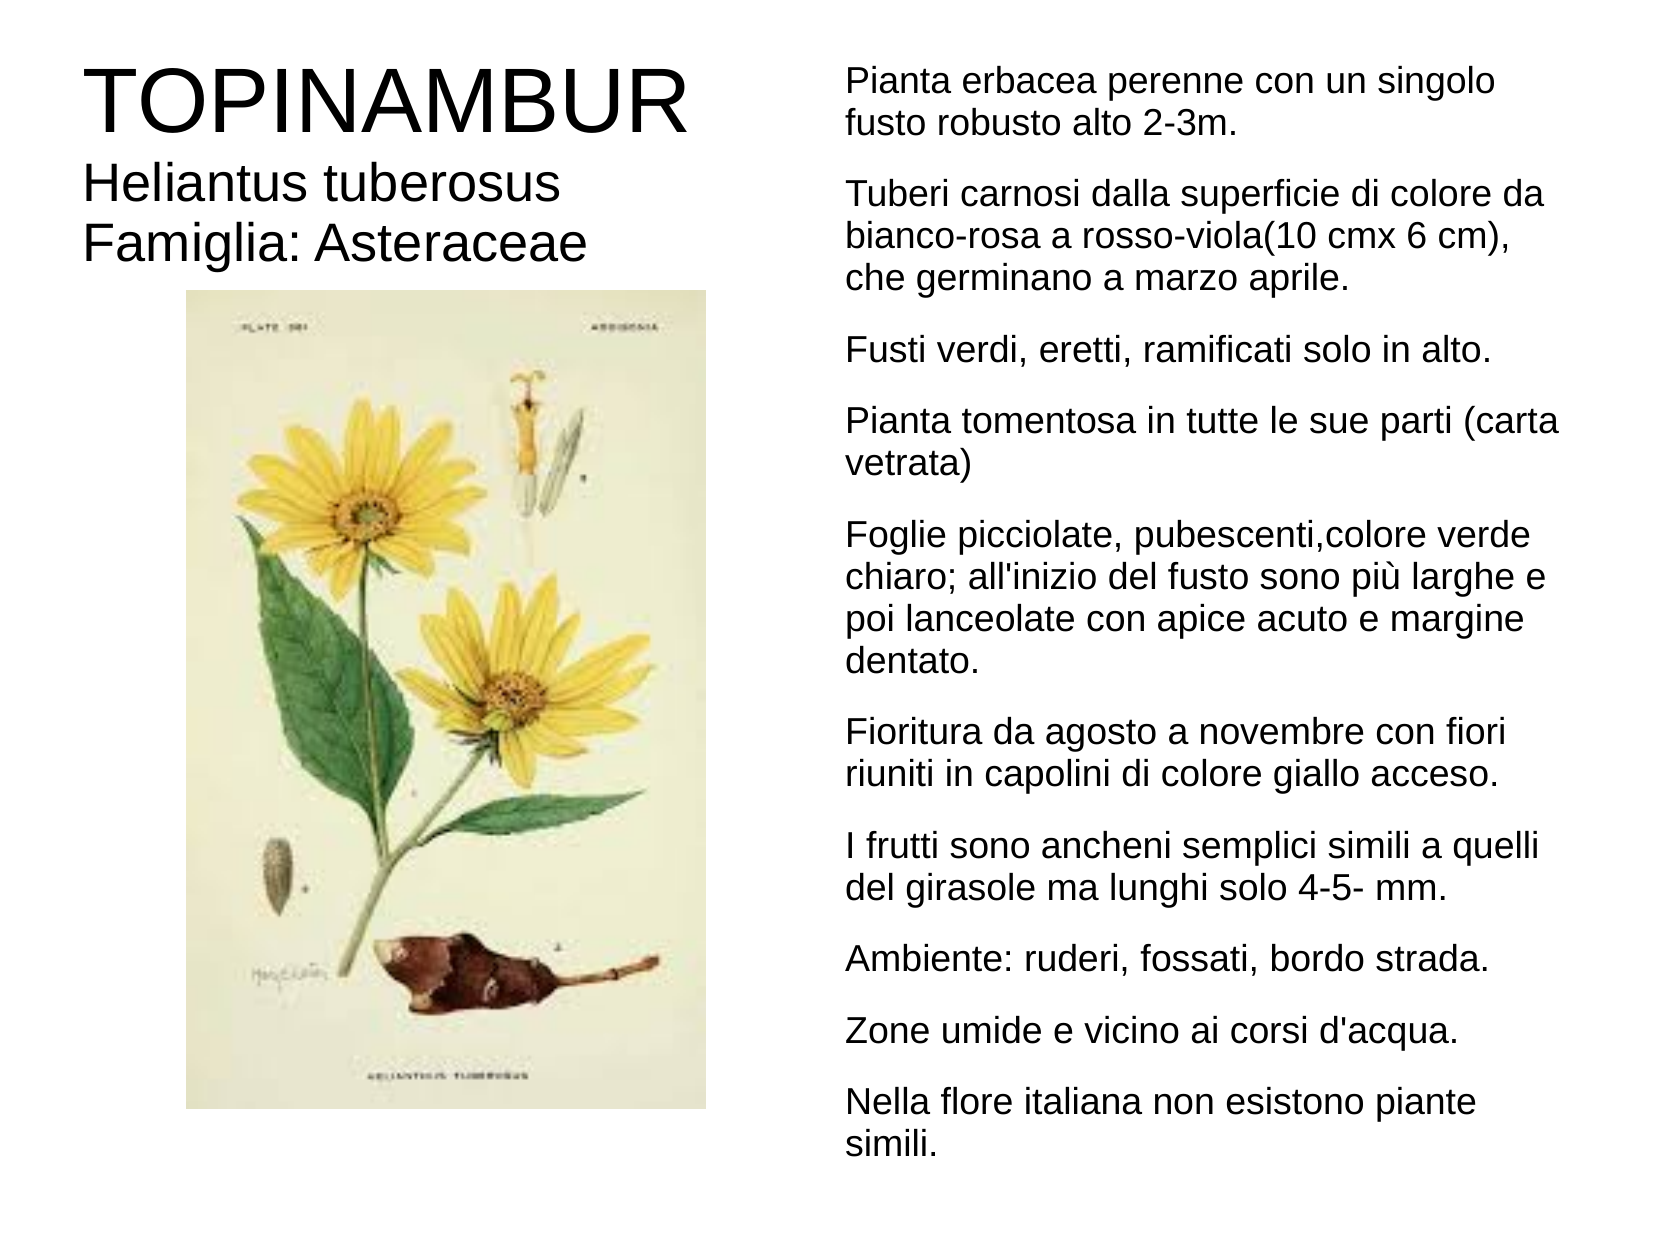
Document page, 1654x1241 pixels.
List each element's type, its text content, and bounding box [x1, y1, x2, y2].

list Pianta erbacea perenne con un singolo fusto robusto alto 2-3m. Tuberi carnosi dalla superficie di colore da bianco-rosa a rosso-viola(10 cmx 6 cm), che germinano a marzo aprile. Fusti verdi, eretti, ramificati solo in alto. Pianta tomentosa in tutte le sue parti (carta vetrata) Foglie picciolate, pubescenti,colore verde chiaro; all'inizio del fusto sono più larghe e poi lanceolate con apice acuto e margine dentato. Fioritura da agosto a novembre con fiori riuniti in capolini di colore giallo acceso. I frutti sono ancheni semplici simili a quelli del girasole ma lunghi solo 4-5- mm. Ambiente: ruderi, fossati, bordo strada. Zone umide e vicino ai corsi d'acqua. Nella flore italiana non esistono piante simili. [845, 59, 1572, 1166]
picture [186, 290, 706, 1109]
title TOPINAMBUR Heliantus tuberosus Famiglia: Asteraceae [82, 49, 1571, 274]
